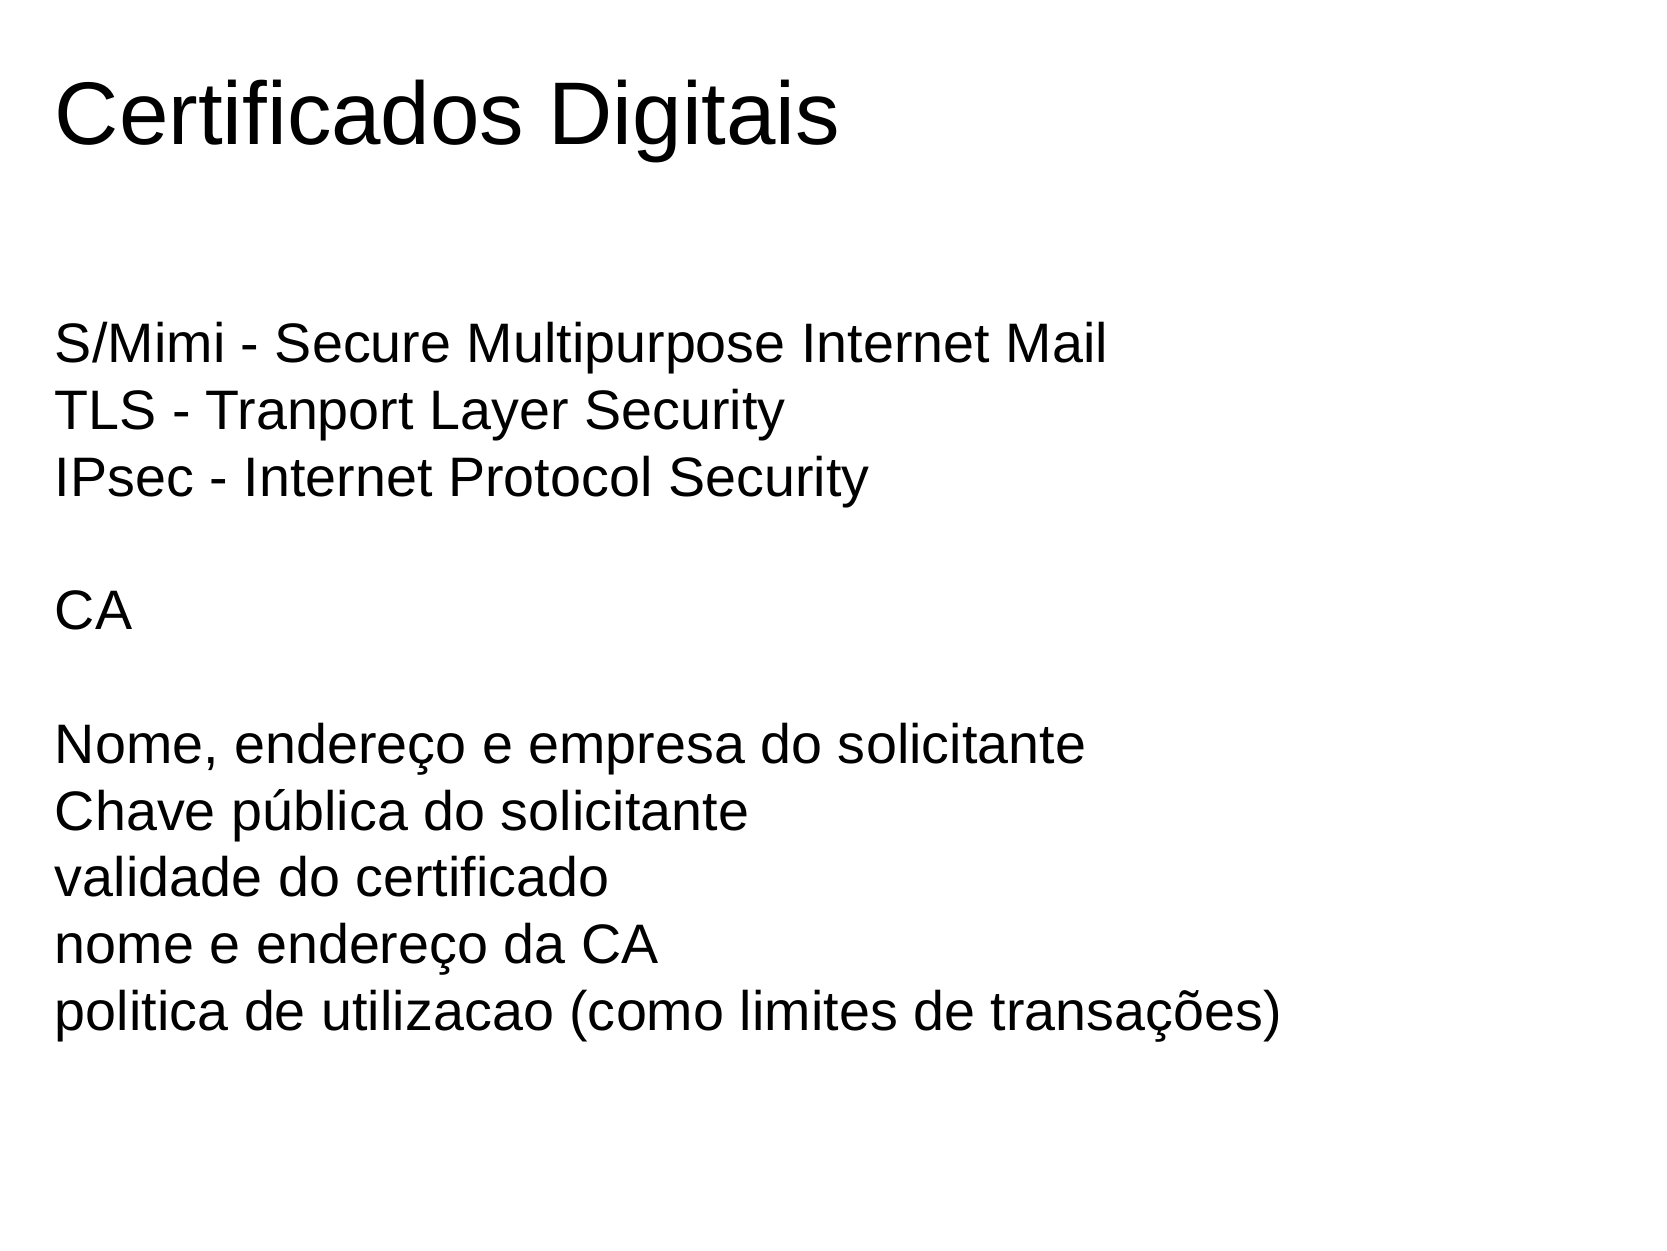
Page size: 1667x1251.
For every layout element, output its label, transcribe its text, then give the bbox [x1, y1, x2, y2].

title Certificados Digitais [48, 48, 1628, 211]
list S/Mimi - Secure Multipurpose Internet Mail TLS - Tranport Layer Security IPsec - Internet Protocol Security CA Nome, endereço e empresa do solicitante Chave pública do solicitante validade do certificado nome e endereço da CA politica de utilizacao (como limites de transações) [48, 300, 1628, 1214]
